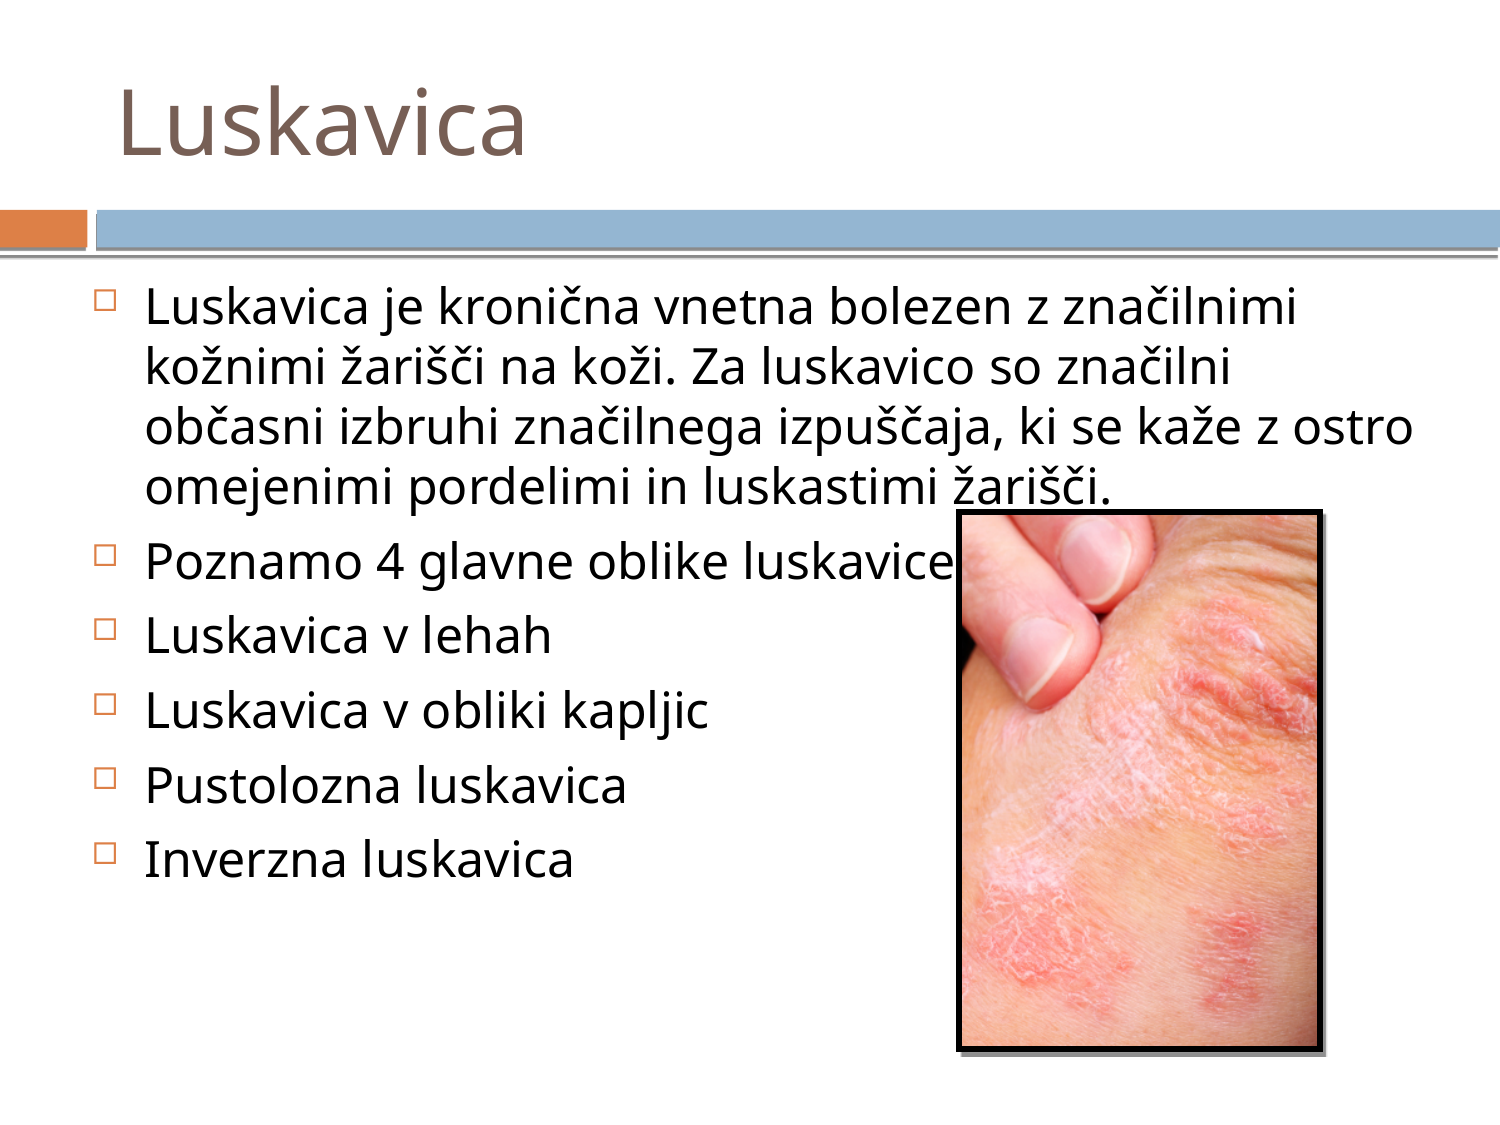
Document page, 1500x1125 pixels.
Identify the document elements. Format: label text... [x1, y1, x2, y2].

list Luskavica je kronična vnetna bolezen z značilnimi kožnimi žarišči na koži. Za luskavico so značilni občasni izbruhi značilnega izpuščaja, ki se kaže z ostro omejenimi pordelimi in luskastimi žarišči. Poznamo 4 glavne oblike luskavice: Luskavica v lehah Luskavica v obliki kapljic Pustolozna luskavica Inverzna luskavica [76, 267, 1438, 993]
title Luskavica [100, 37, 1438, 200]
picture [962, 515, 1317, 1047]
